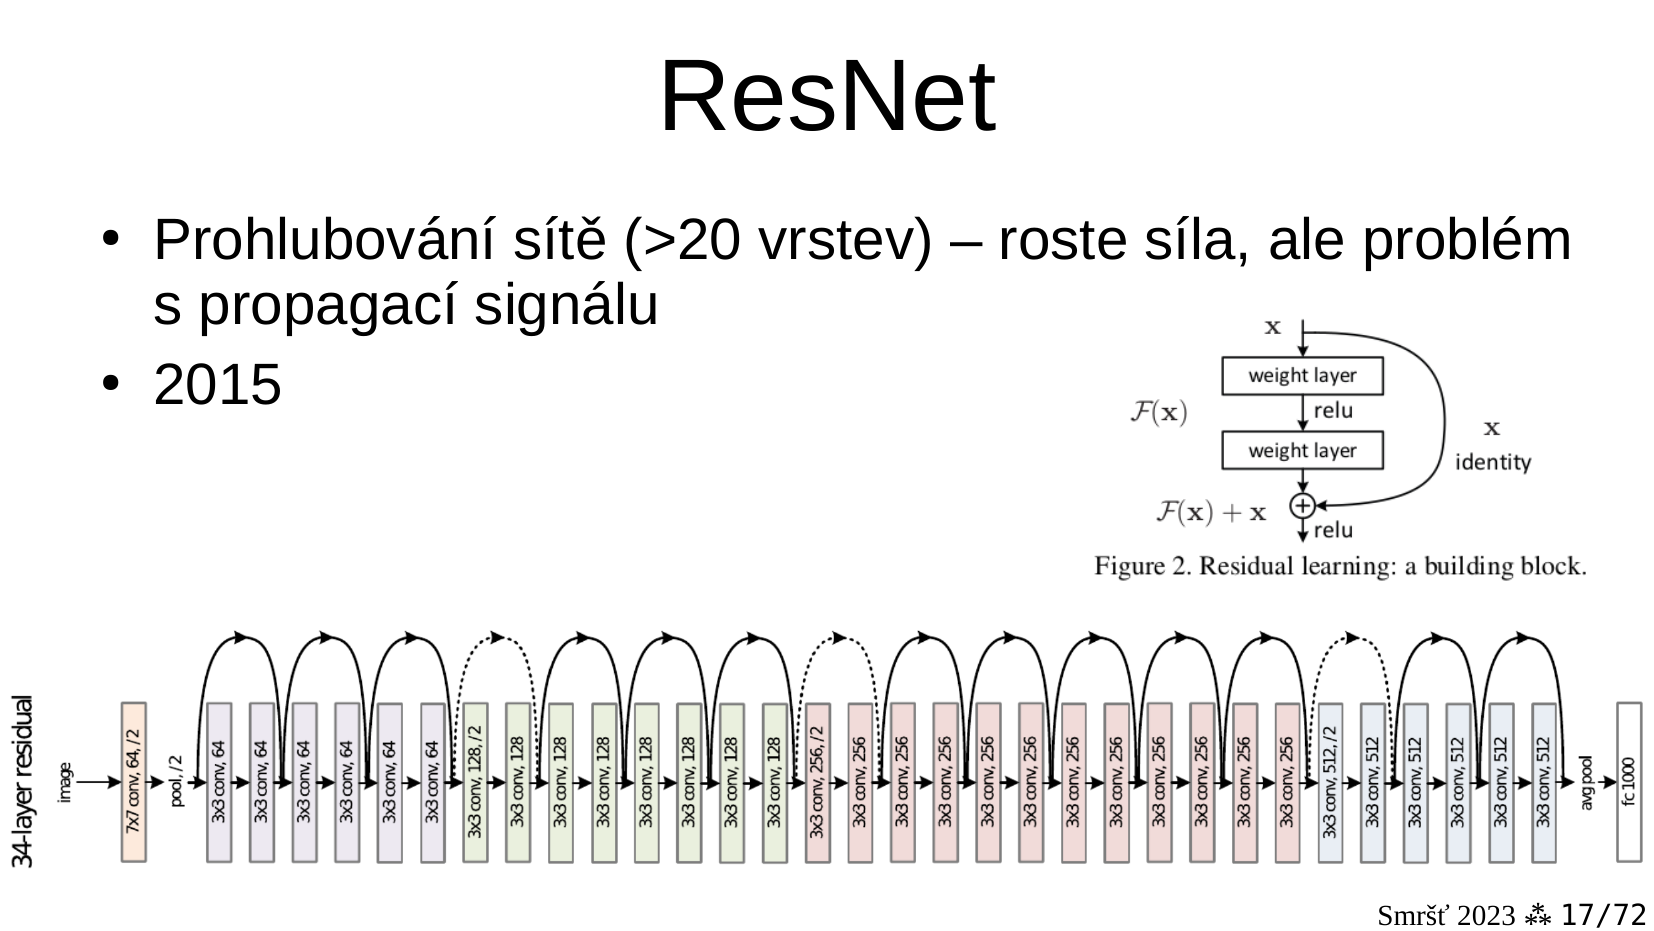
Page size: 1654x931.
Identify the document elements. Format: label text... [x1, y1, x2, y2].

list Prohlubování sítě (>20 vrstev) – roste síla, ale problém s propagací signálu 2015 [82, 206, 1613, 622]
picture [0, 622, 1651, 892]
title ResNet [82, 38, 1571, 153]
